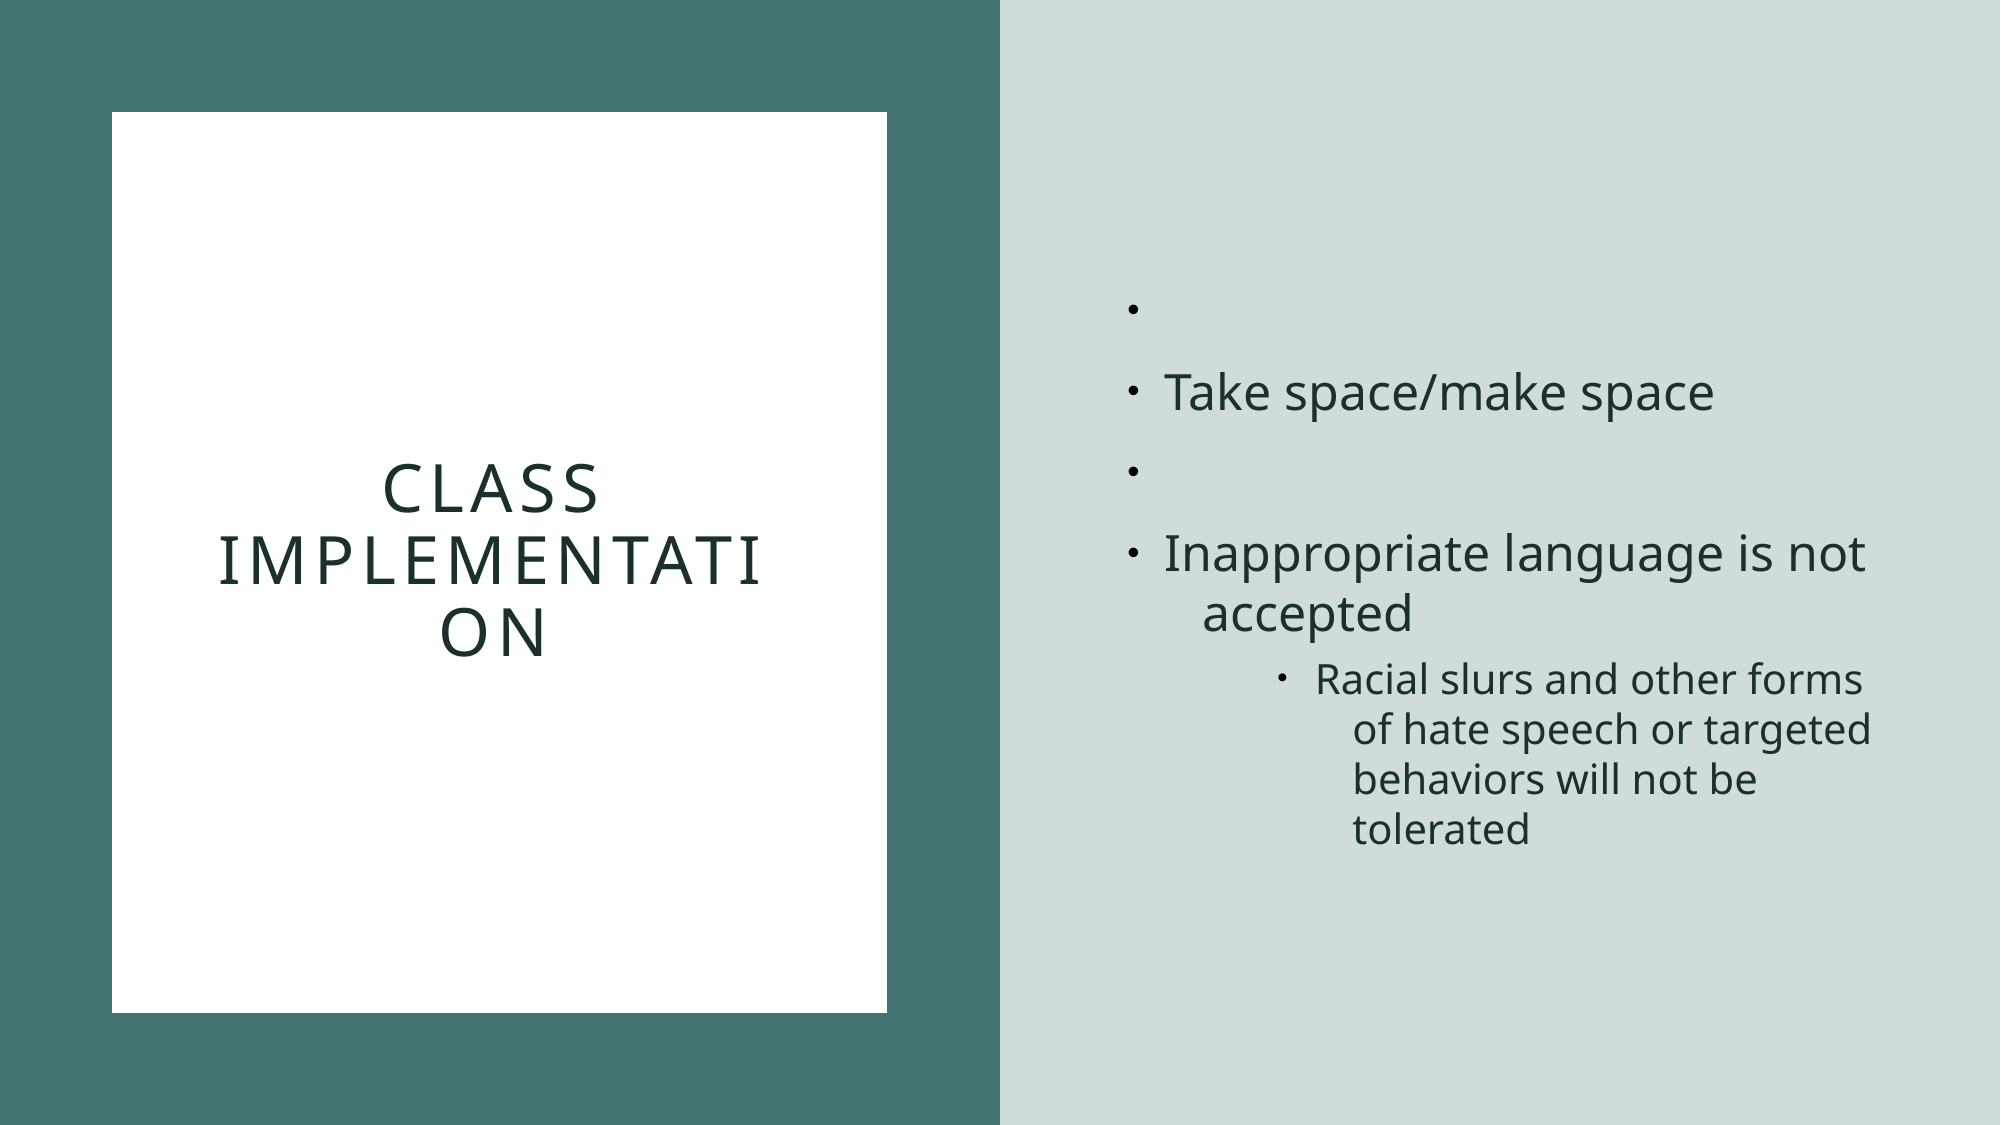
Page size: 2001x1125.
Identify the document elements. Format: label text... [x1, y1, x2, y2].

title Class Implementation [189, 224, 798, 901]
text_box [0, 0, 2000, 1125]
list Take space/make space Inappropriate language is not accepted Racial slurs and other forms of hate speech or targeted behaviors will not be tolerated [1112, 85, 1888, 1047]
